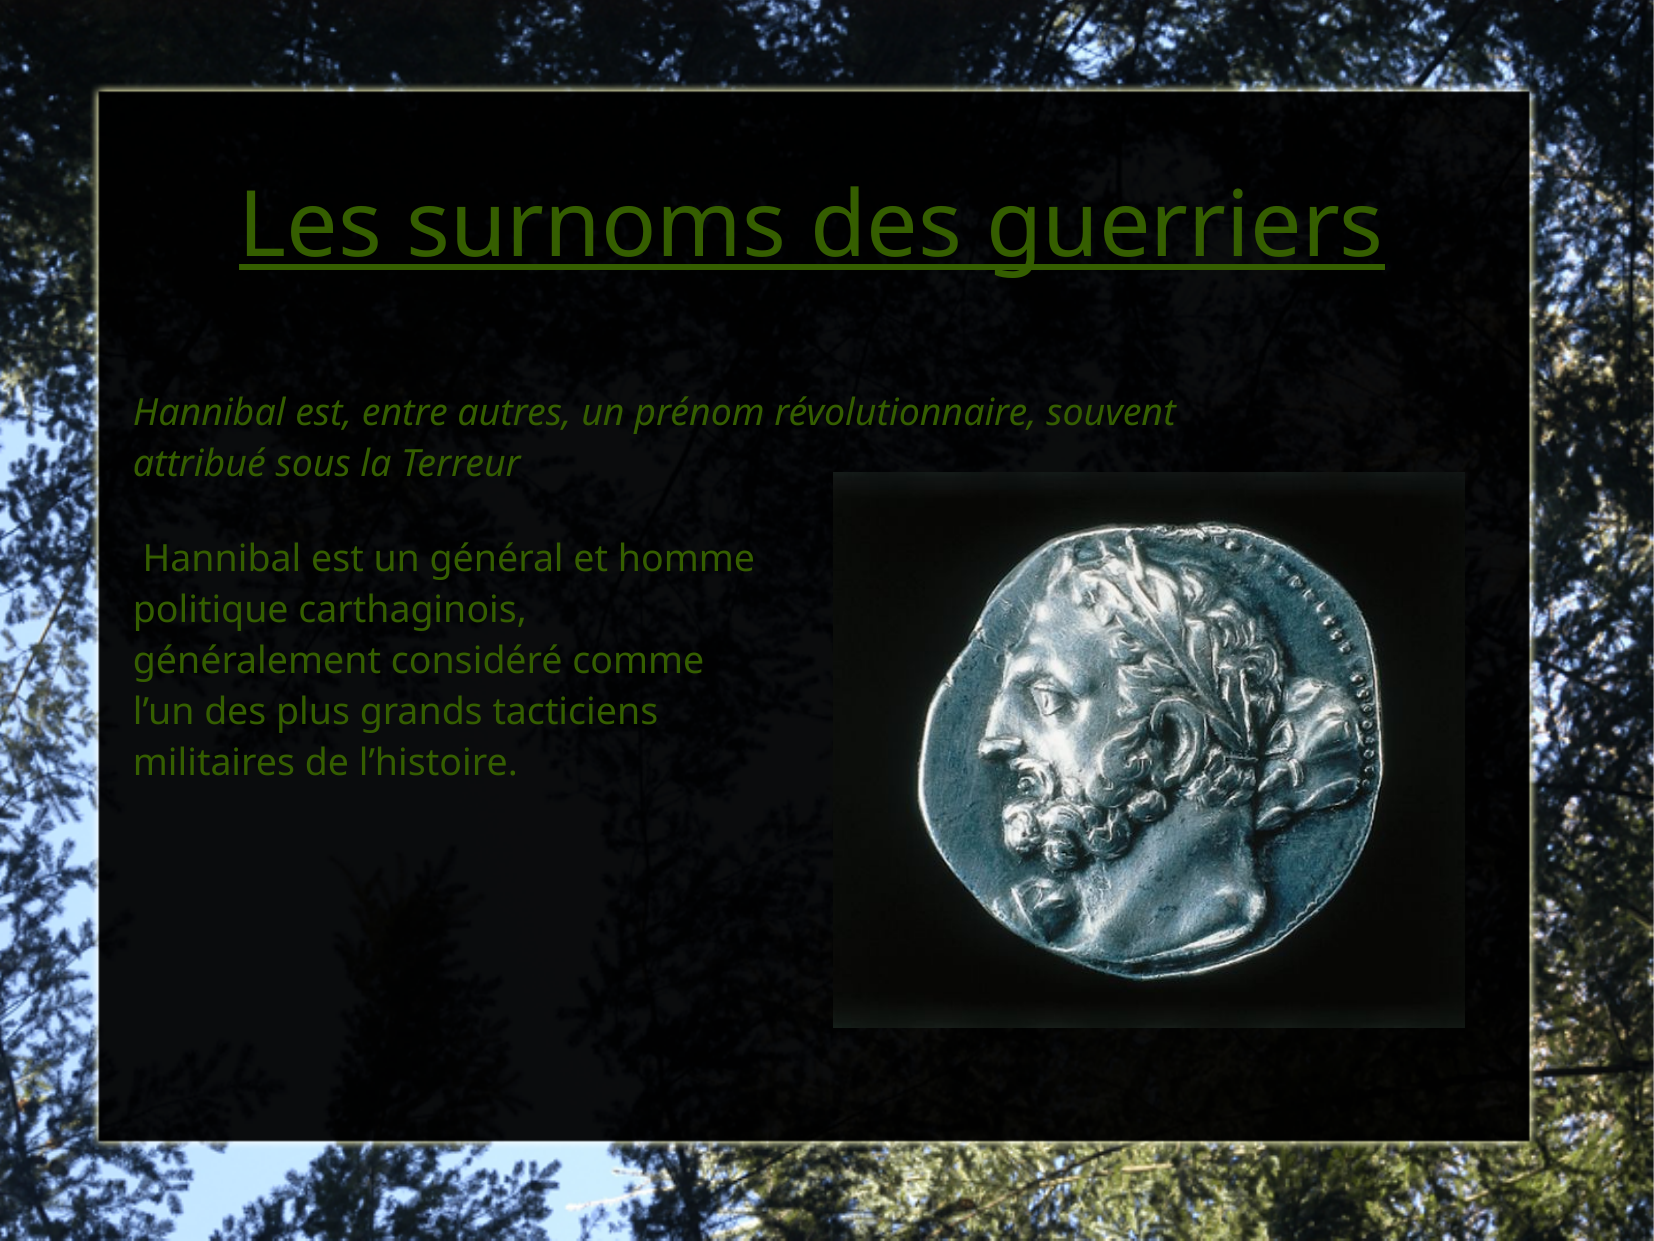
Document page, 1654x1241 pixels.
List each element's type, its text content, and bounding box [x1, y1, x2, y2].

text_box Hannibal est un général et homme politique carthaginois, généralement considéré comme l’un des plus grands tacticiens militaires de l’histoire. [118, 524, 780, 722]
title Les surnoms des guerriers [118, 117, 1506, 325]
text_box Hannibal est, entre autres, un prénom révolutionnaire, souvent attribué sous la Terreur [118, 377, 1288, 485]
picture [0, 0, 1654, 1241]
